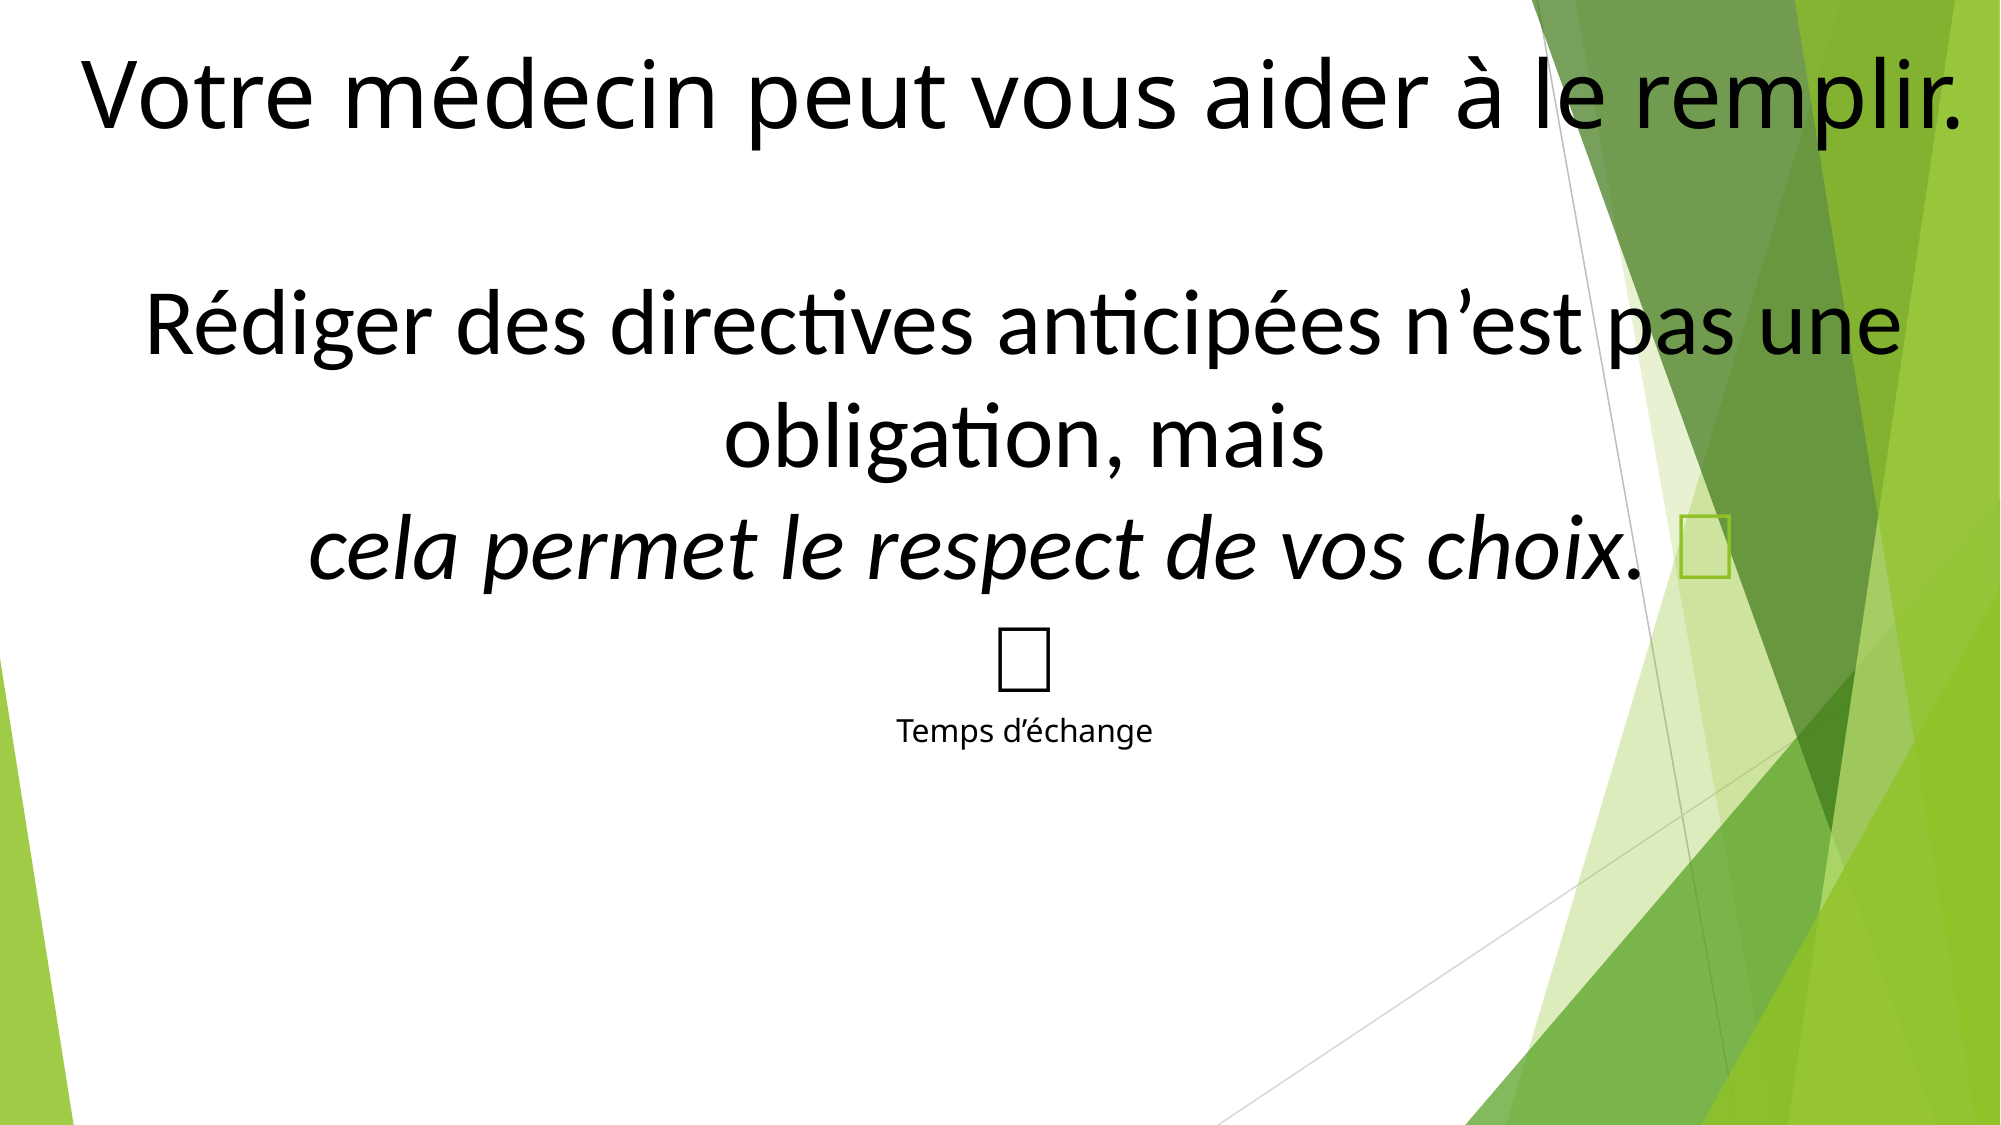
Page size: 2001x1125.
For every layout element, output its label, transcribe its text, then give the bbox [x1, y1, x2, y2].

title Votre médecin peut vous aider à le remplir. Rédiger des directives anticipées n’est pas une obligation, mais cela permet le respect de vos choix.   Temps d’échange [62, 27, 1987, 1100]
